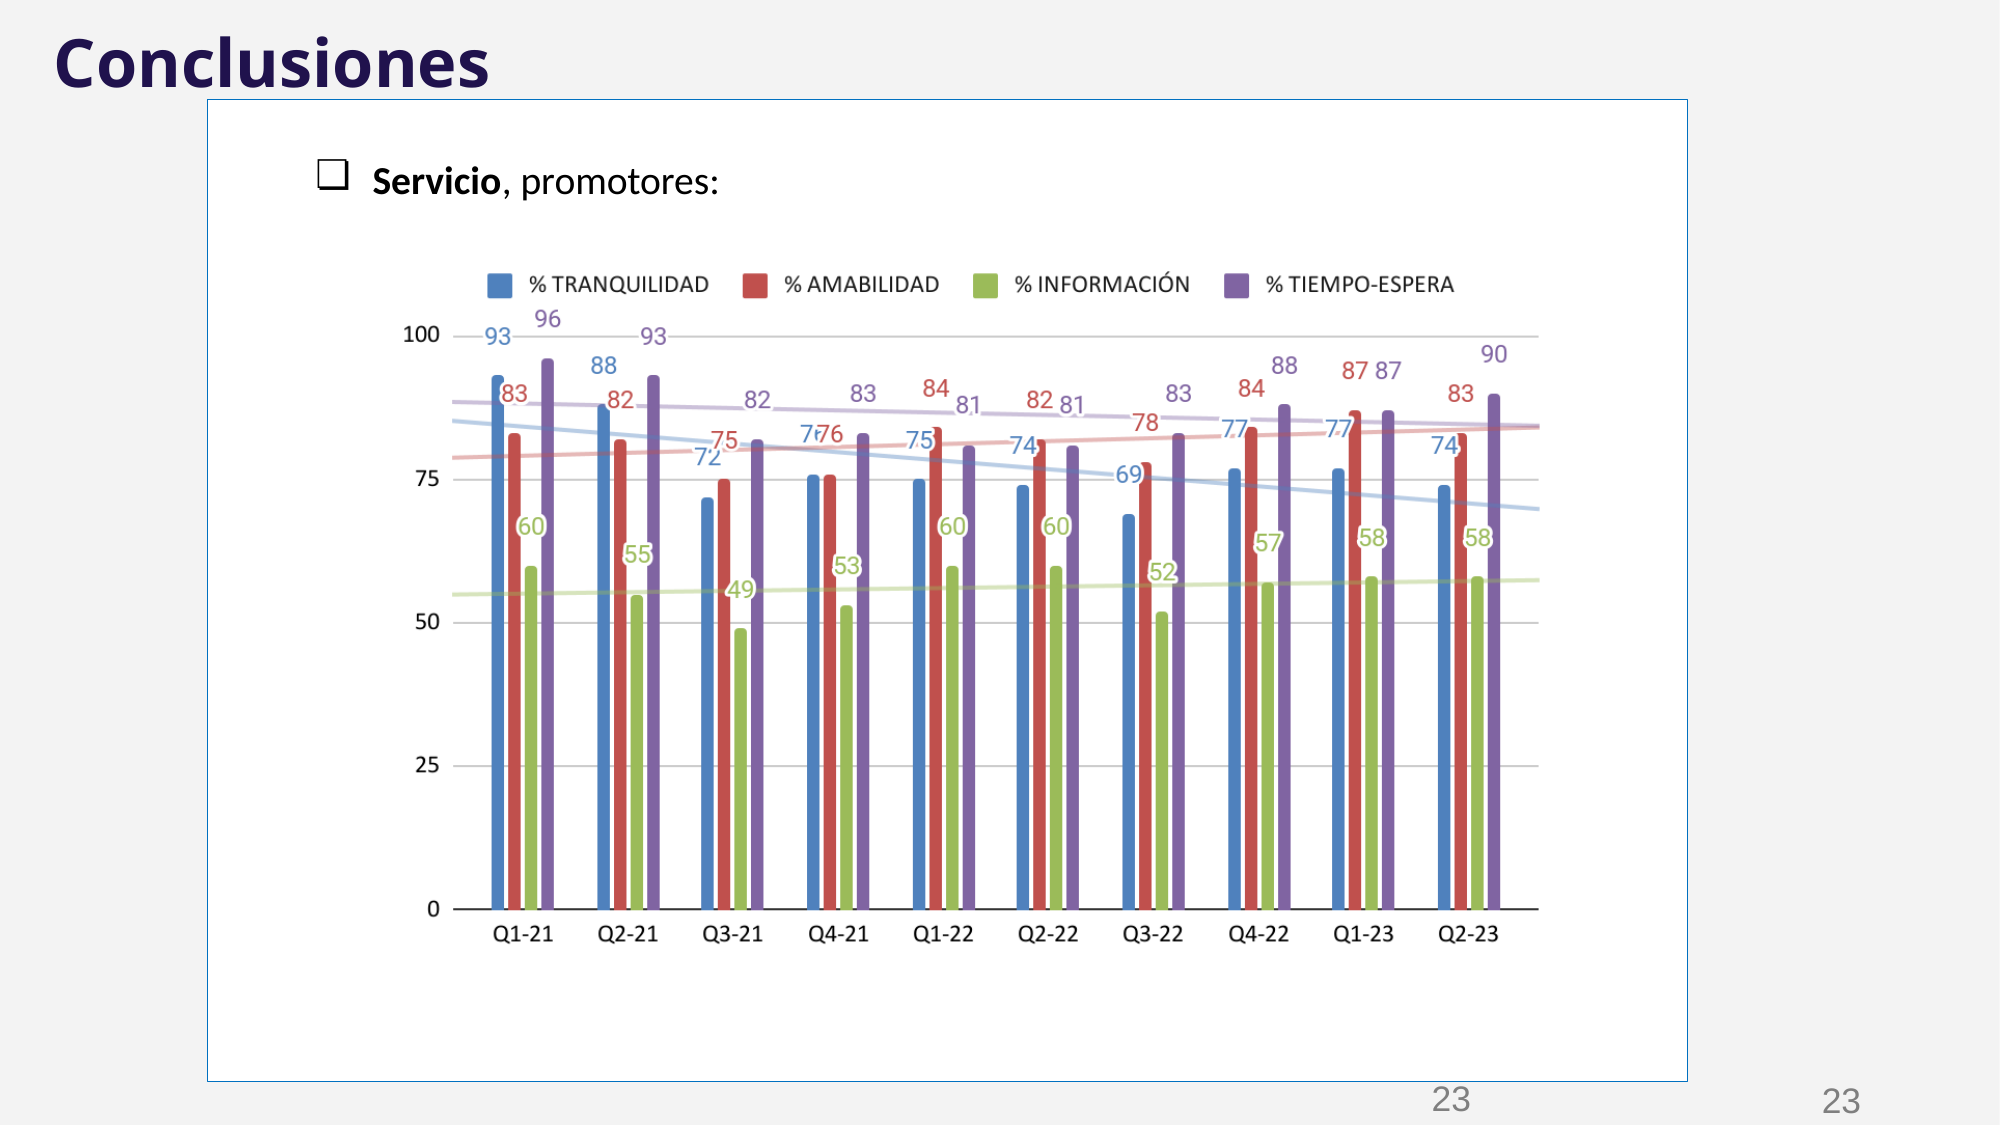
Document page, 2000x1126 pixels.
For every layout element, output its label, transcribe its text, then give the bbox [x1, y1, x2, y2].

text_box <number> [1413, 1067, 1881, 1126]
picture [365, 236, 1577, 985]
text_box Conclusiones [53, 0, 1946, 124]
text_box Servicio, promotores: [207, 99, 1688, 1082]
